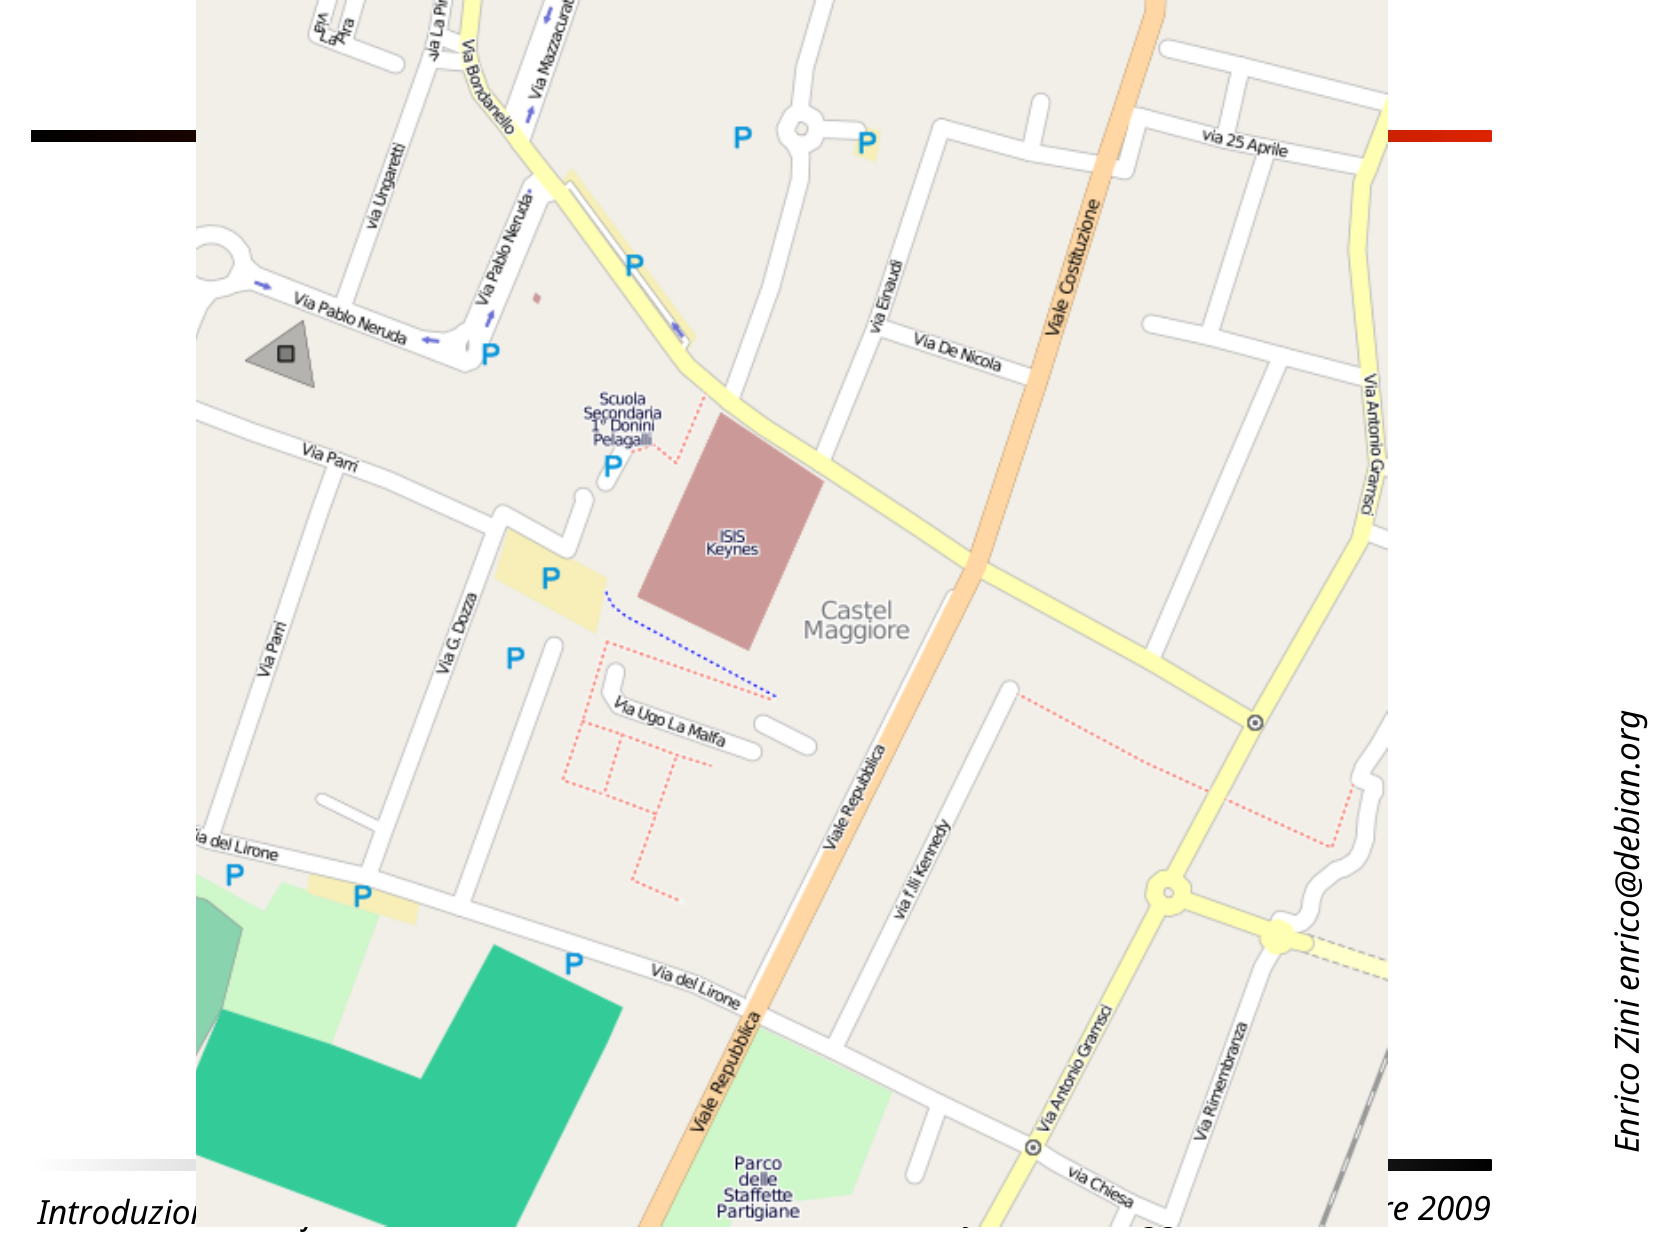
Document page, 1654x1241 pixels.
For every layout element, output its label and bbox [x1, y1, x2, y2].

picture [196, 0, 1388, 1227]
